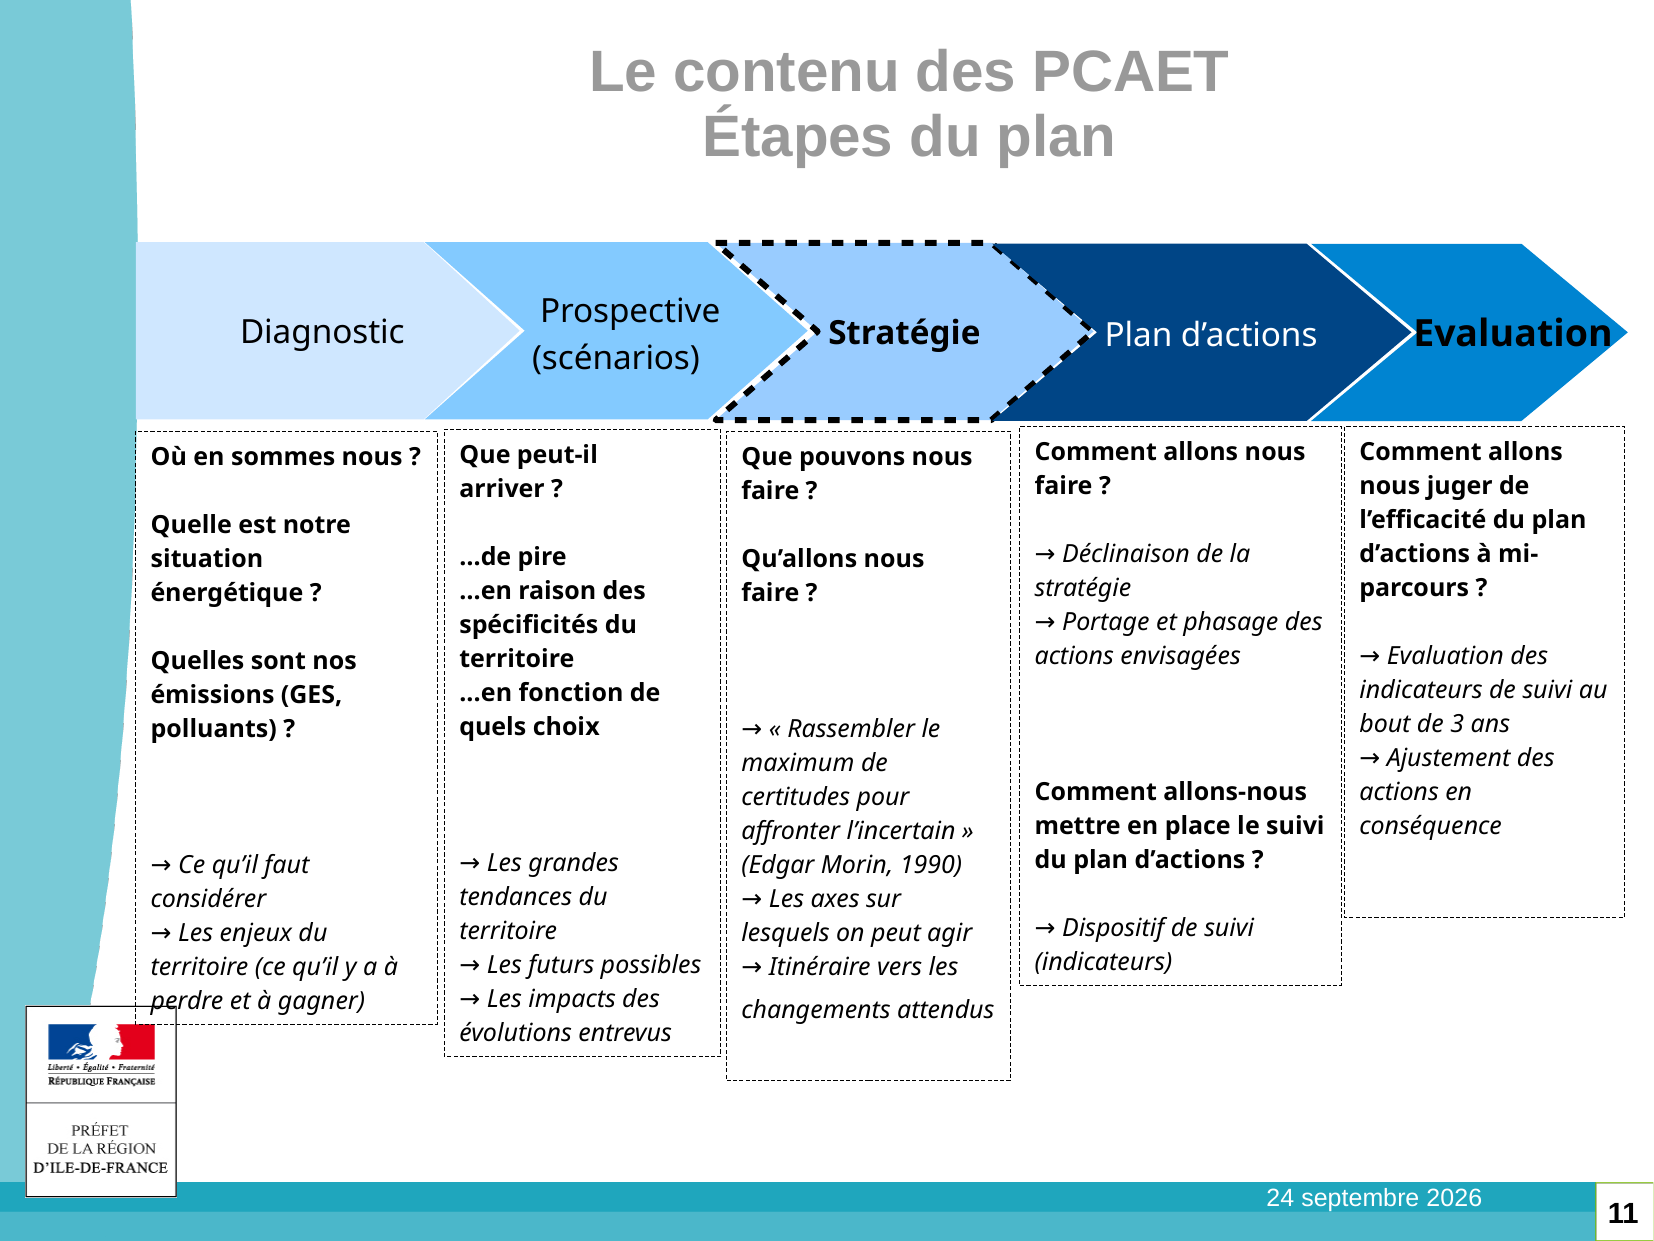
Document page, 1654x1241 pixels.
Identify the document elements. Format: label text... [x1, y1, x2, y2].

text_box Que peut-il arriver ? …de pire …en raison des spécificités du territoire ...en fonction de quels choix → Les grandes tendances du territoire → Les futurs possibles → Les impacts des évolutions entrevus [444, 429, 721, 902]
text_box Stratégie [715, 242, 1094, 421]
text_box Comment allons nous faire ? → Déclinaison de la stratégie → Portage et phasage des actions envisagées Comment allons-nous mettre en place le suivi du plan d’actions ? → Dispositif de suivi (indicateurs) [1019, 426, 1342, 868]
text_box Comment allons nous juger de l’efficacité du plan d’actions à mi-parcours ? → Evaluation des indicateurs de suivi au bout de 3 ans → Ajustement des actions en conséquence [1344, 426, 1625, 828]
text_box Prospective (scénarios) [424, 242, 808, 420]
title Le contenu des PCAET Étapes du plan [165, 0, 1654, 208]
text_box Plan d’actions [992, 243, 1412, 421]
picture [0, 0, 1654, 1241]
text_box Evaluation [1311, 243, 1628, 422]
text_box Où en sommes nous ? Quelle est notre situation énergétique ? Quelles sont nos émissions (GES, polluants) ? → Ce qu’il faut considérer → Les enjeux du territoire (ce qu’il y a à perdre et à gagner) [135, 431, 438, 904]
text_box Diagnostic [135, 242, 520, 420]
text_box Que pouvons nous faire ? Qu’allons nous faire ? → « Rassembler le maximum de certitudes pour affronter l’incertain » (Edgar Morin, 1990) → Les axes sur lesquels on peut agir → Itinéraire vers les changements attendus [726, 431, 1011, 944]
